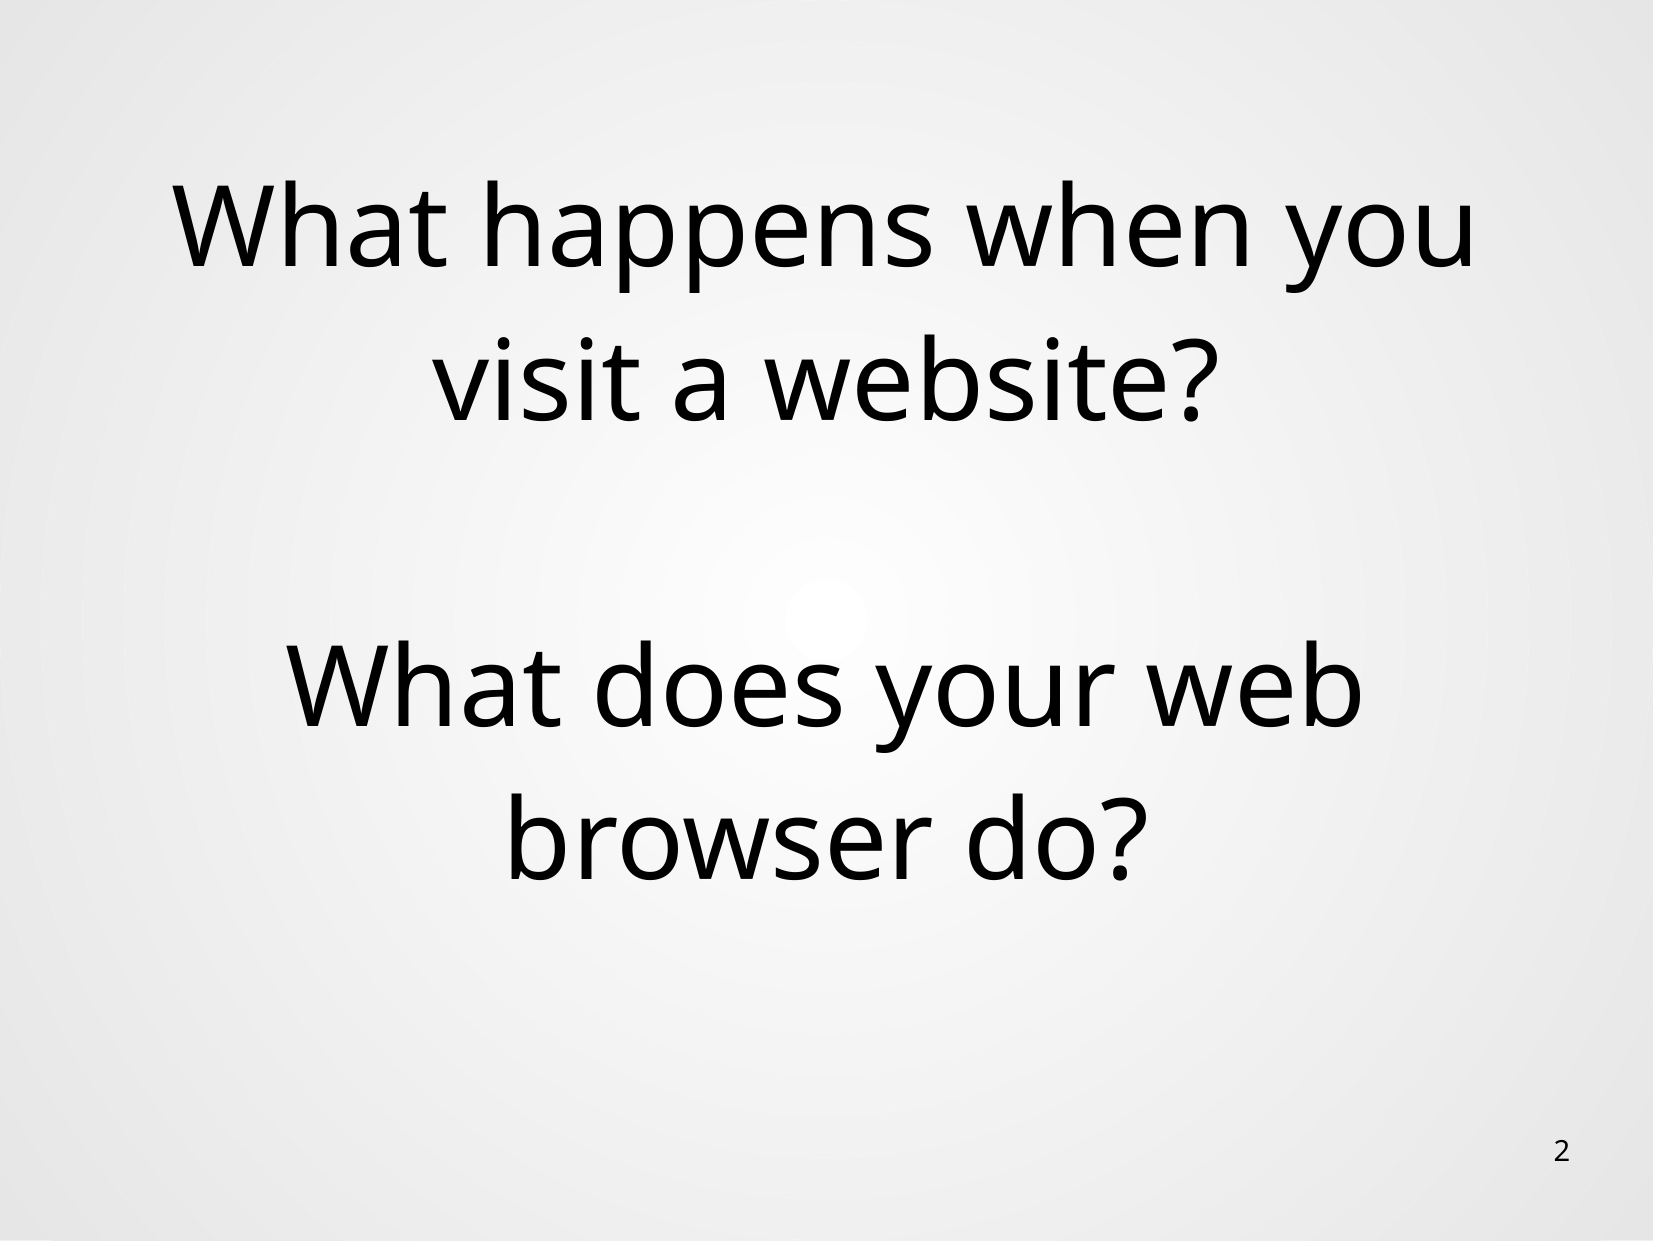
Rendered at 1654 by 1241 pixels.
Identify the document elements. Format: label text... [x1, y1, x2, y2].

subtitle What happens when you visit a website? What does your web browser do? [82, 49, 1571, 1010]
